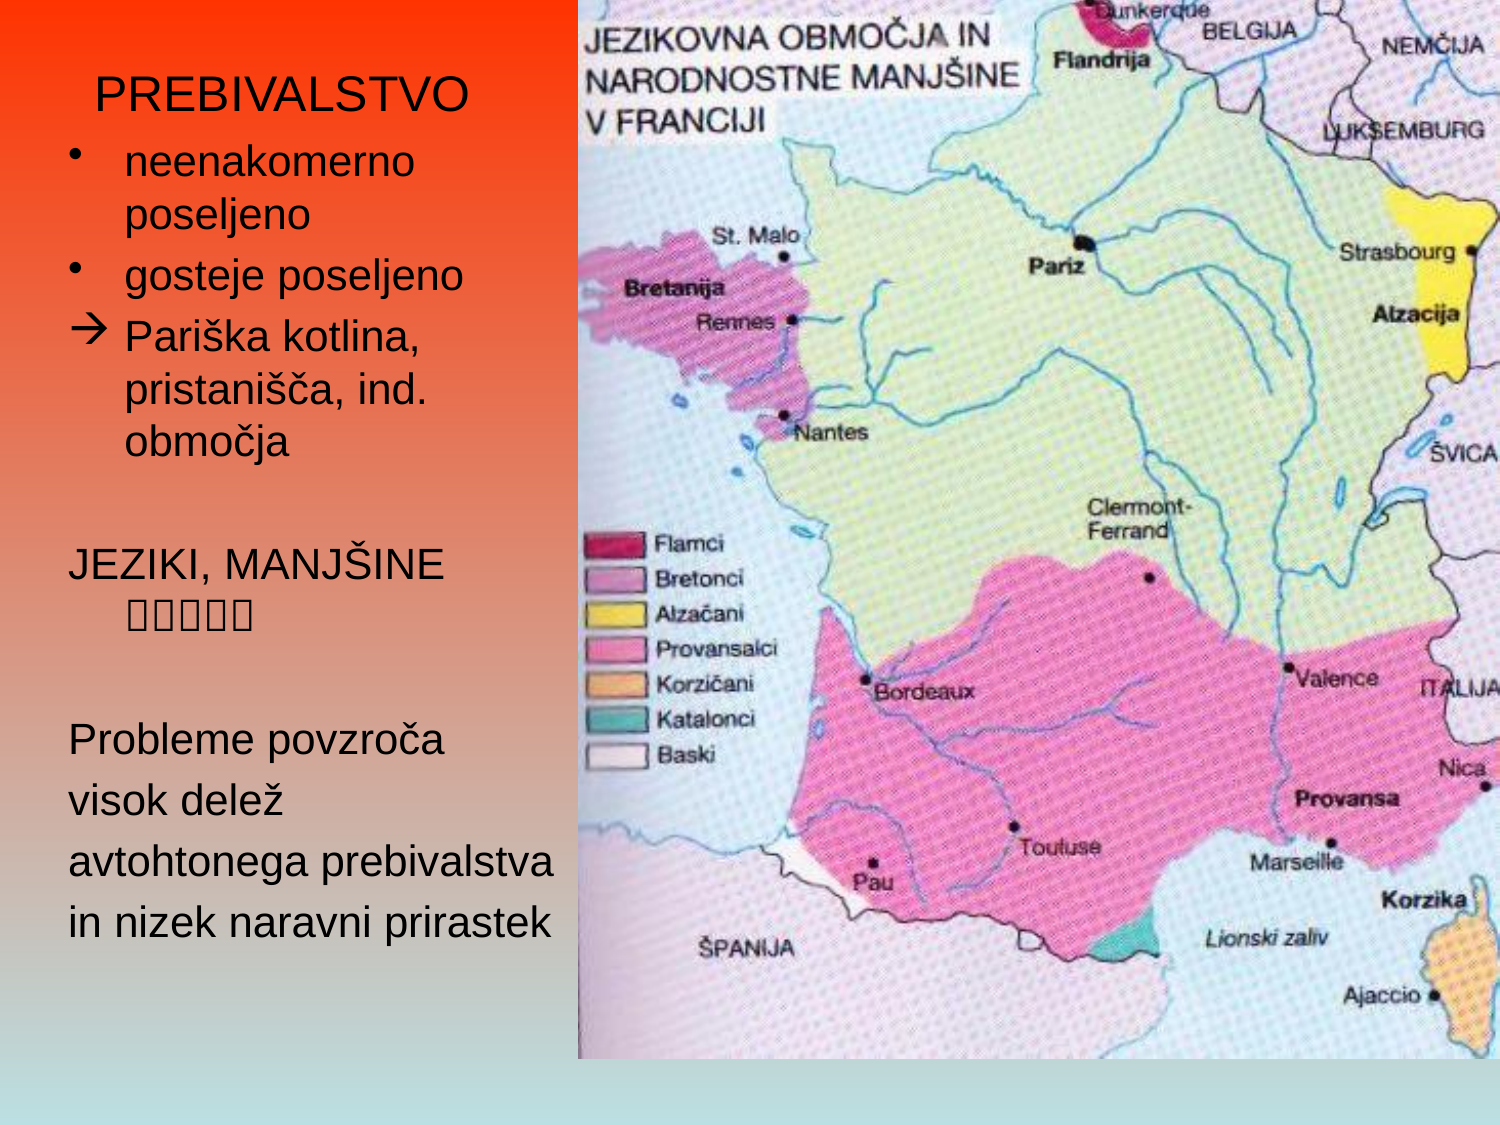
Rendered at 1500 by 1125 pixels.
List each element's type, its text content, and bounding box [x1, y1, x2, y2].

list neenakomerno poseljeno gosteje poseljeno Pariška kotlina, pristanišča, ind. območja JEZIKI, MANJŠINE  Probleme povzroča visok delež avtohtonega prebivalstva in nizek naravni prirastek [53, 125, 578, 1047]
picture [578, 0, 1500, 1059]
title PREBIVALSTVO [75, 45, 491, 125]
